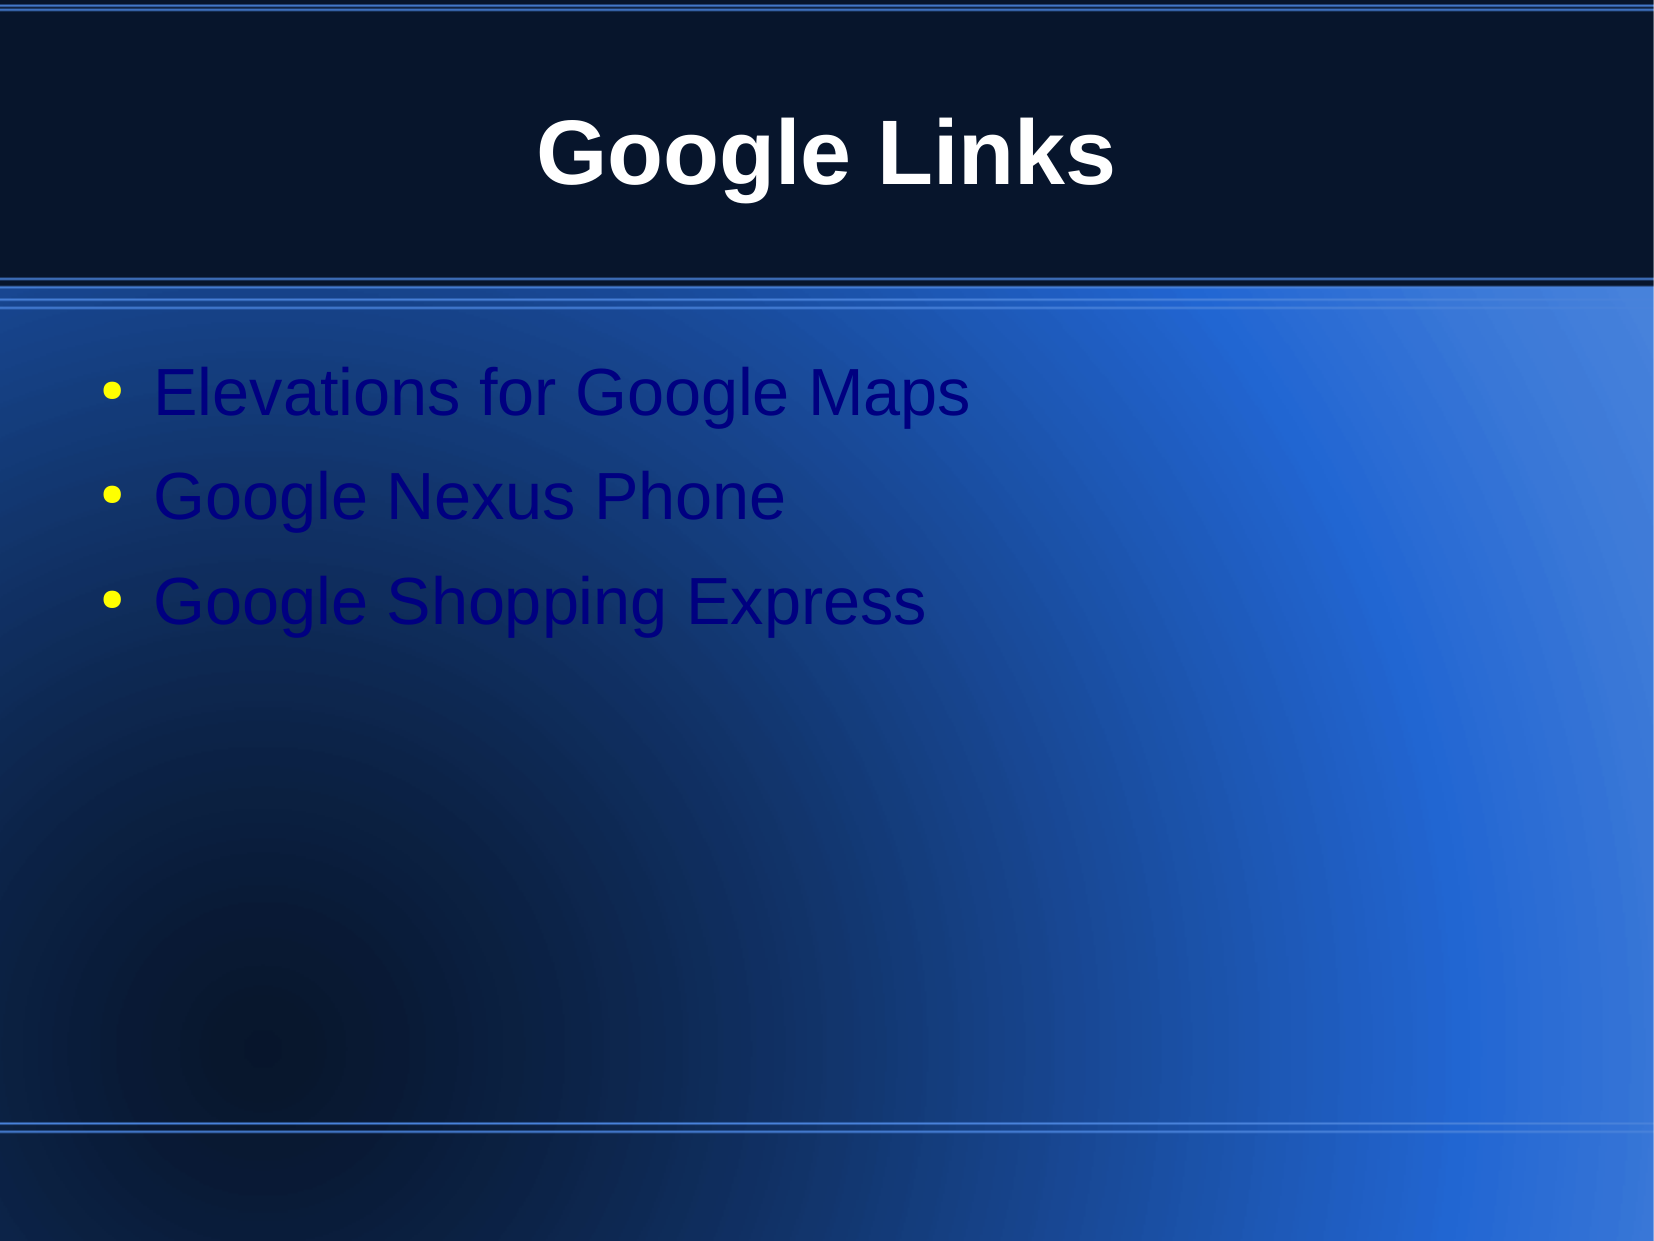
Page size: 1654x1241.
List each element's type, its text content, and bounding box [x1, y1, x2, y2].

list Elevations for Google Maps Google Nexus Phone Google Shopping Express [82, 355, 1571, 1058]
picture [0, 0, 1654, 1241]
title Google Links [82, 49, 1571, 257]
